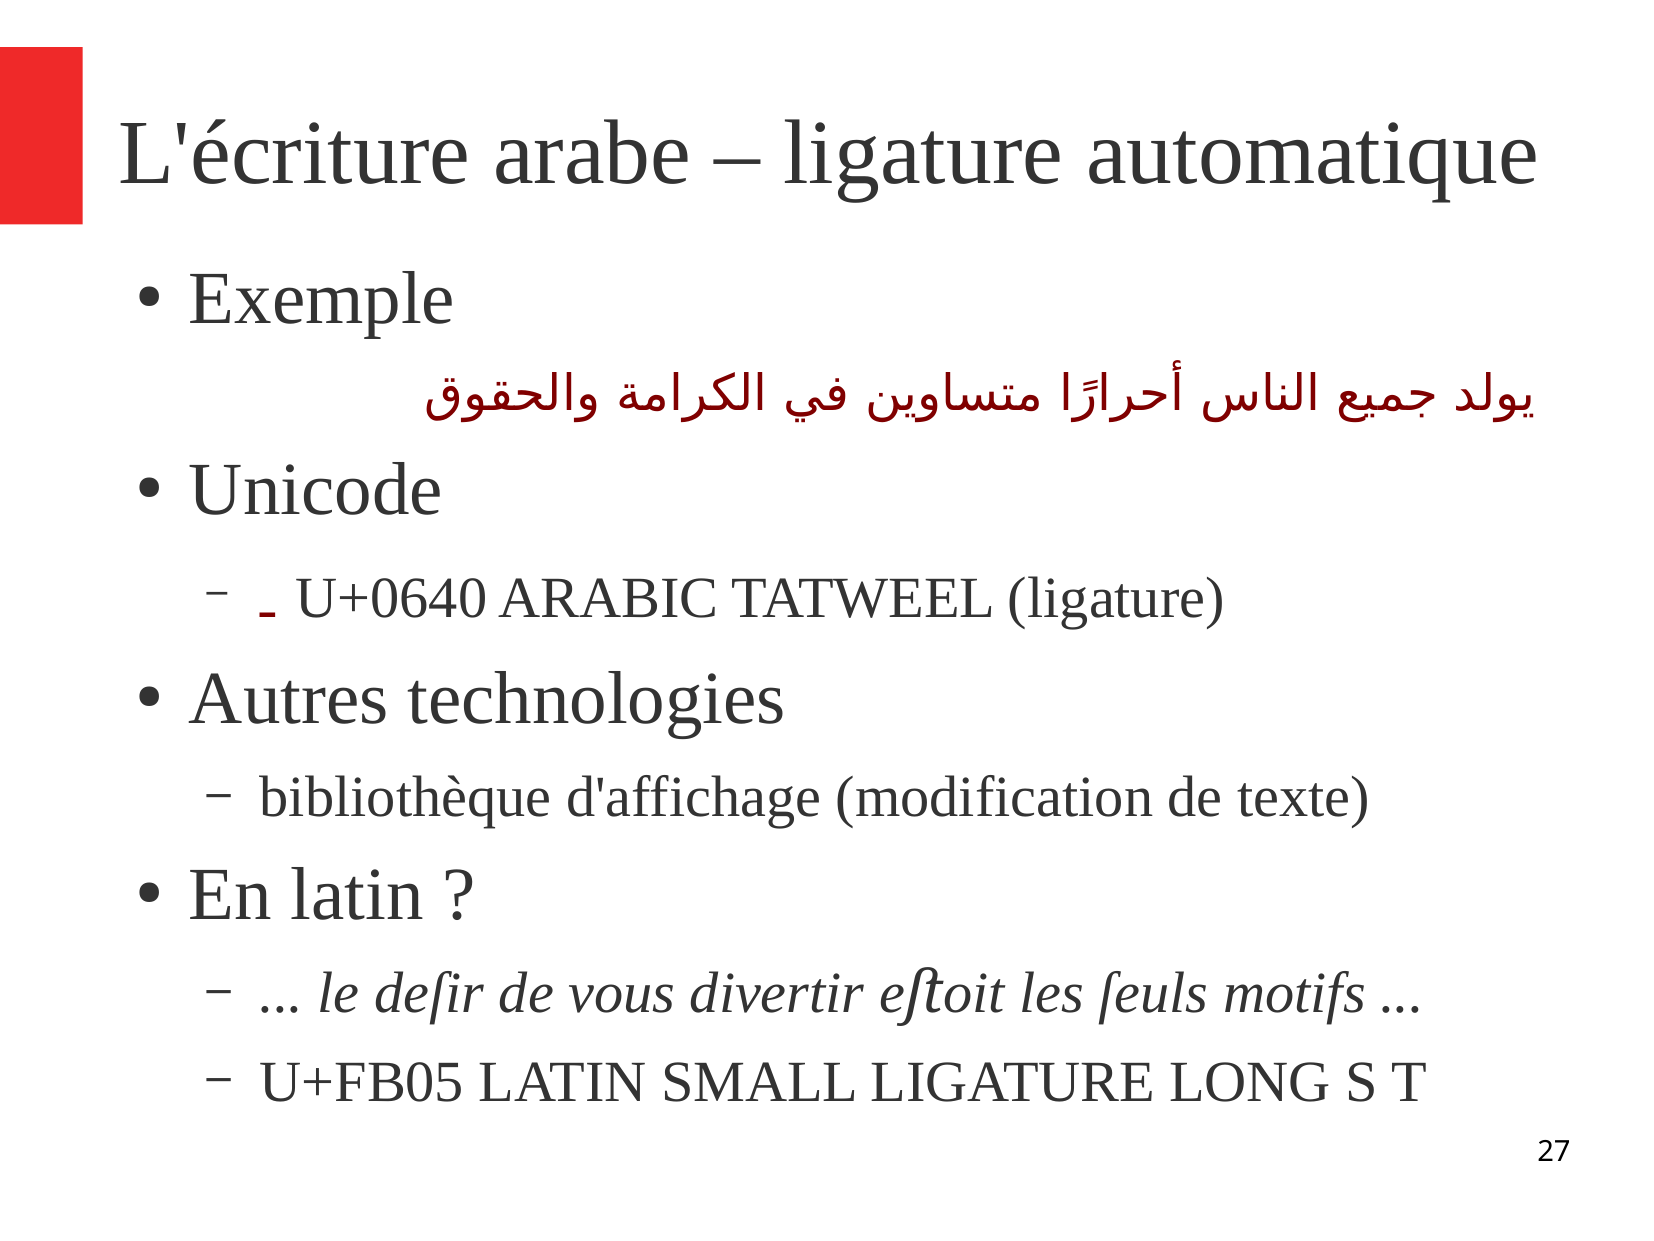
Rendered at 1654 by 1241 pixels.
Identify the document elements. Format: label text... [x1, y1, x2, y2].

title L'écriture arabe – ligature automatique [118, 49, 1571, 257]
list Exemple يولد جميع الناس أحرارًا متساوين في الكرامة والحقوق Unicode ـ U+0640 ARABIC TATWEEL (ligature) Autres technologies bibliothèque d'affichage (modification de texte) En latin ? ... le deſir de vous divertir eﬅoit les ſeuls motifs ... U+FB05 LATIN SMALL LIGATURE LONG S T [118, 256, 1536, 1193]
